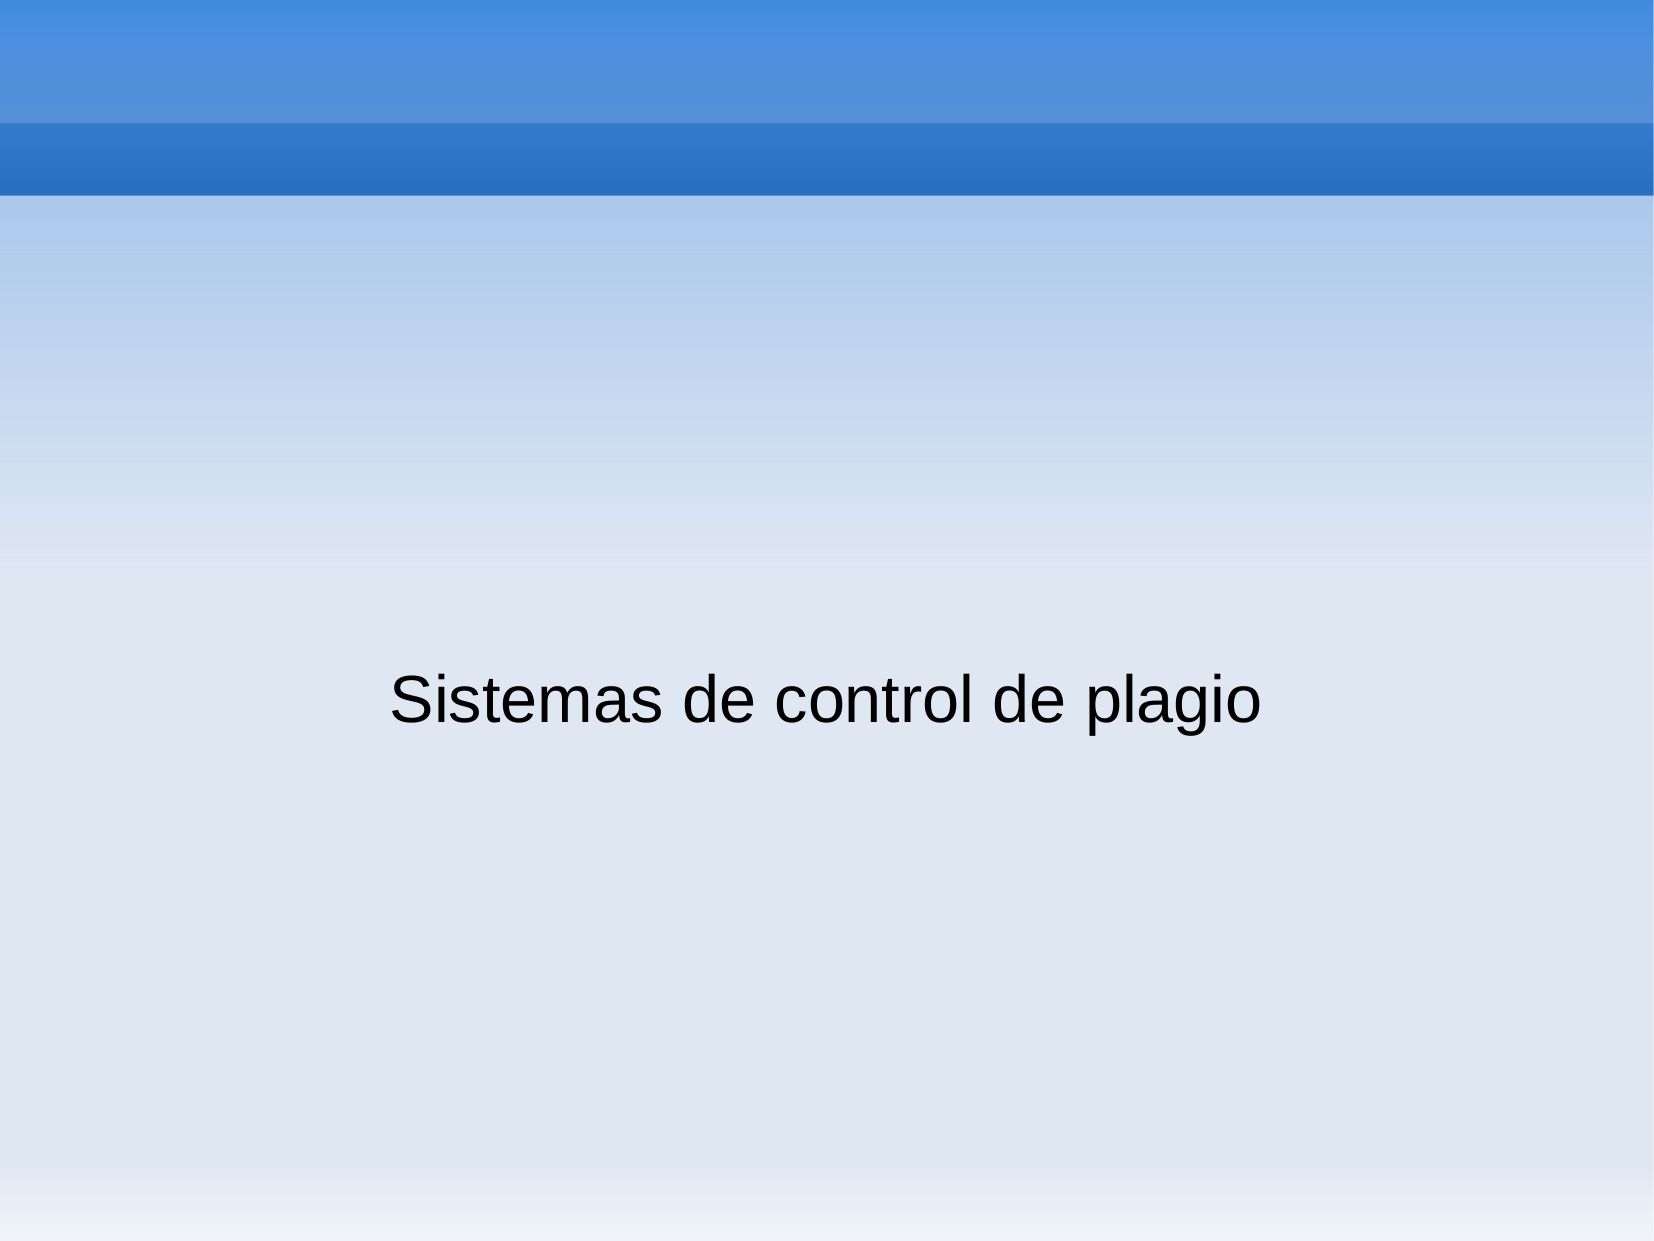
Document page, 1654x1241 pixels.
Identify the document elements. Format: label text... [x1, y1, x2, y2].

subtitle Sistemas de control de plagio [82, 297, 1571, 1102]
picture [0, 0, 1654, 1241]
